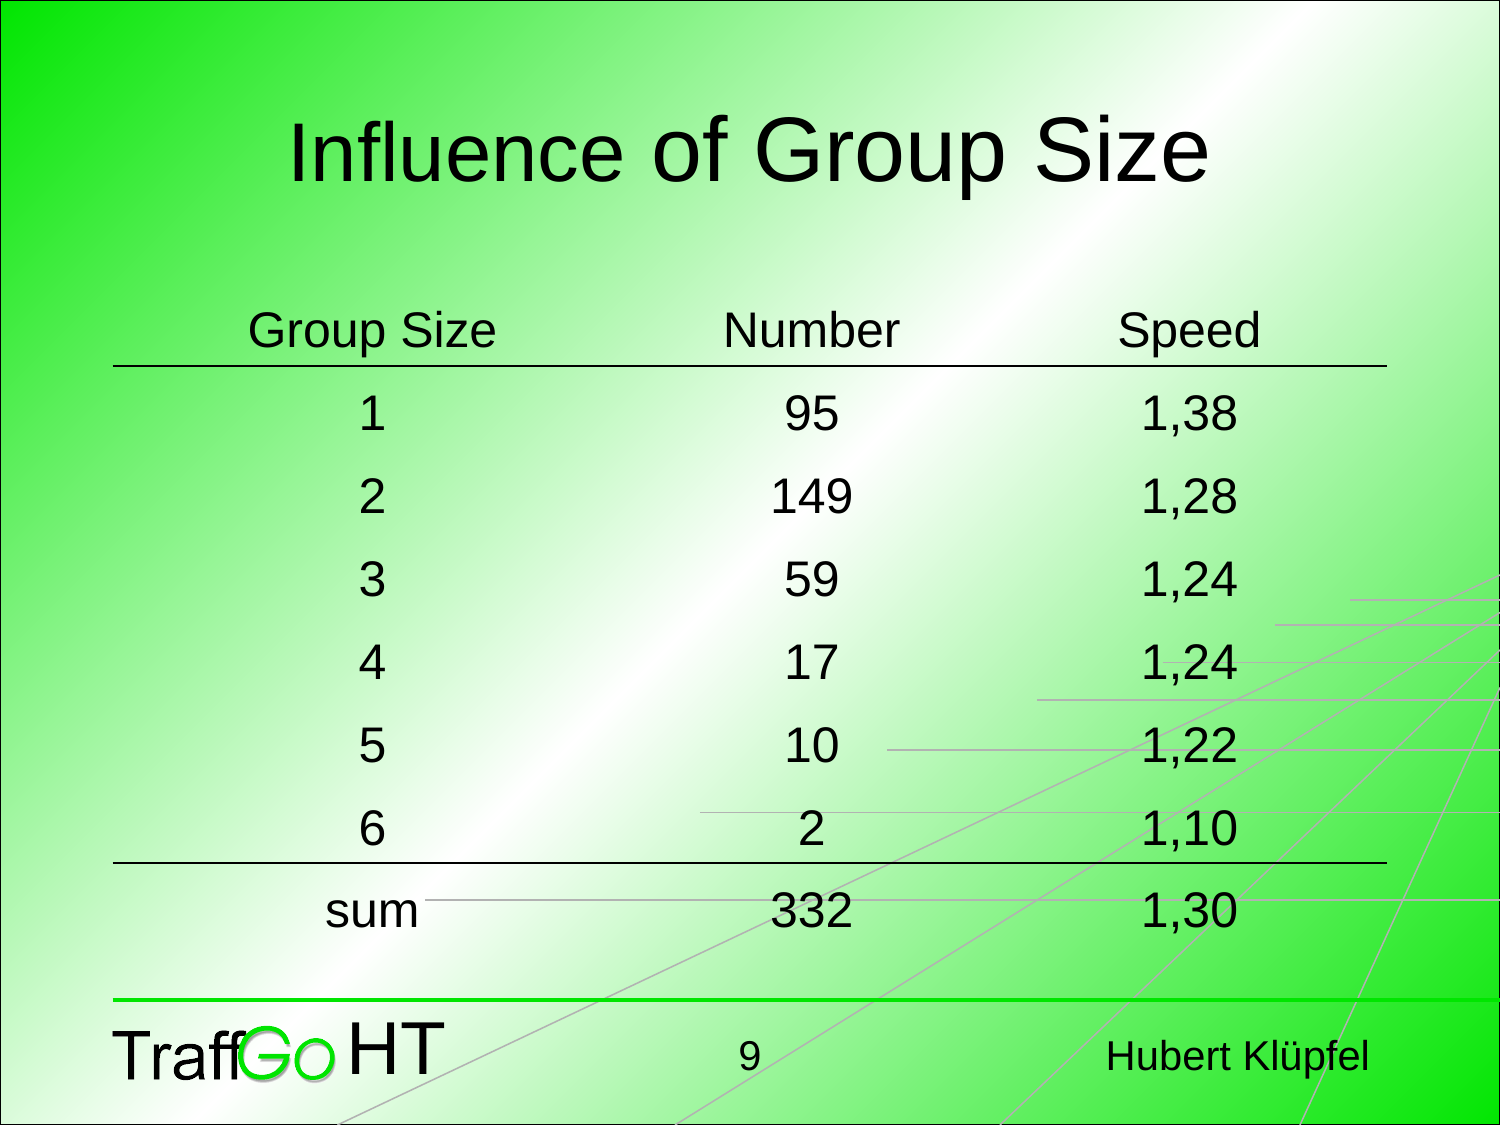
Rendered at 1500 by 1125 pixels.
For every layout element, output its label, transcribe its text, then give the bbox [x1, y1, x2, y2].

text_box 332 [633, 864, 992, 947]
text_box 1,22 [992, 698, 1388, 781]
text_box 5 [112, 698, 633, 781]
text_box 1,28 [992, 449, 1388, 532]
text_box 2 [112, 449, 633, 532]
picture [112, 1024, 338, 1085]
text_box 95 [633, 367, 992, 449]
text_box 4 [112, 615, 633, 698]
text_box sum [112, 864, 633, 947]
text_box 10 [633, 698, 992, 781]
text_box 1,38 [992, 366, 1388, 449]
text_box 3 [112, 532, 633, 615]
text_box 2 [633, 781, 992, 862]
text_box 1,24 [992, 615, 1388, 698]
text_box Number [633, 224, 992, 365]
text_box Speed [992, 224, 1388, 366]
title Influence of Group Size [112, 87, 1388, 213]
text_box 1 [112, 366, 633, 449]
text_box 1,24 [992, 532, 1388, 615]
text_box 149 [633, 449, 992, 532]
text_box 1,30 [992, 864, 1388, 947]
text_box 1,10 [992, 781, 1388, 864]
text_box Group Size [112, 224, 633, 365]
text_box 17 [633, 615, 992, 698]
text_box 6 [112, 781, 633, 862]
text_box 59 [633, 532, 992, 615]
